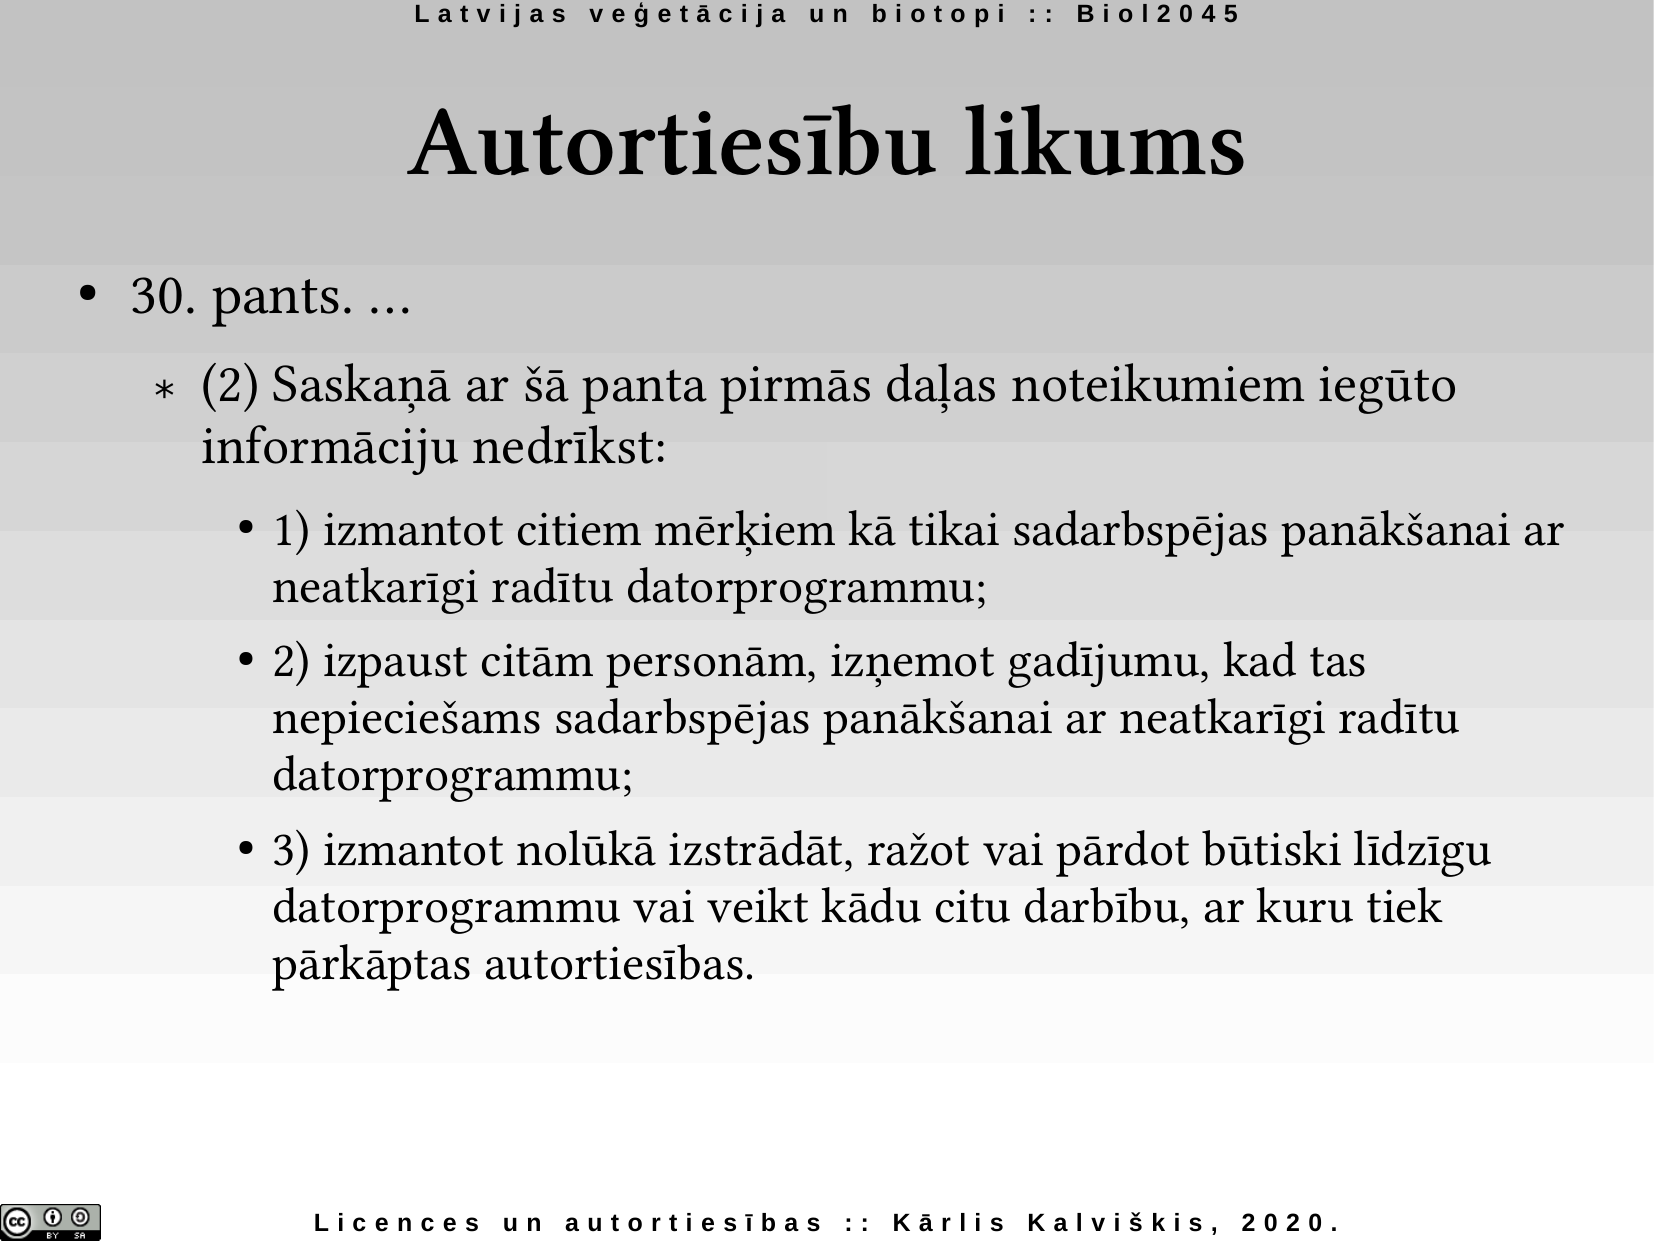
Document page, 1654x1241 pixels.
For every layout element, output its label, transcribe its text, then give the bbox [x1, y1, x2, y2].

picture [0, 0, 1654, 1241]
list 30. pants. ... (2) Saskaņā ar šā panta pirmās daļas noteikumiem iegūto informāciju nedrīkst: 1) izmantot citiem mērķiem kā tikai sadarbspējas panākšanai ar neatkarīgi radītu datorprogrammu; 2) izpaust citām personām, izņemot gadījumu, kad tas nepieciešams sadarbspējas panākšanai ar neatkarīgi radītu datorprogrammu; 3) izmantot nolūkā izstrādāt, ražot vai pārdot būtiski līdzīgu datorprogrammu vai veikt kādu citu darbību, ar kuru tiek pārkāptas autortiesības. [59, 261, 1596, 992]
title Autortiesību likums [59, 37, 1596, 246]
